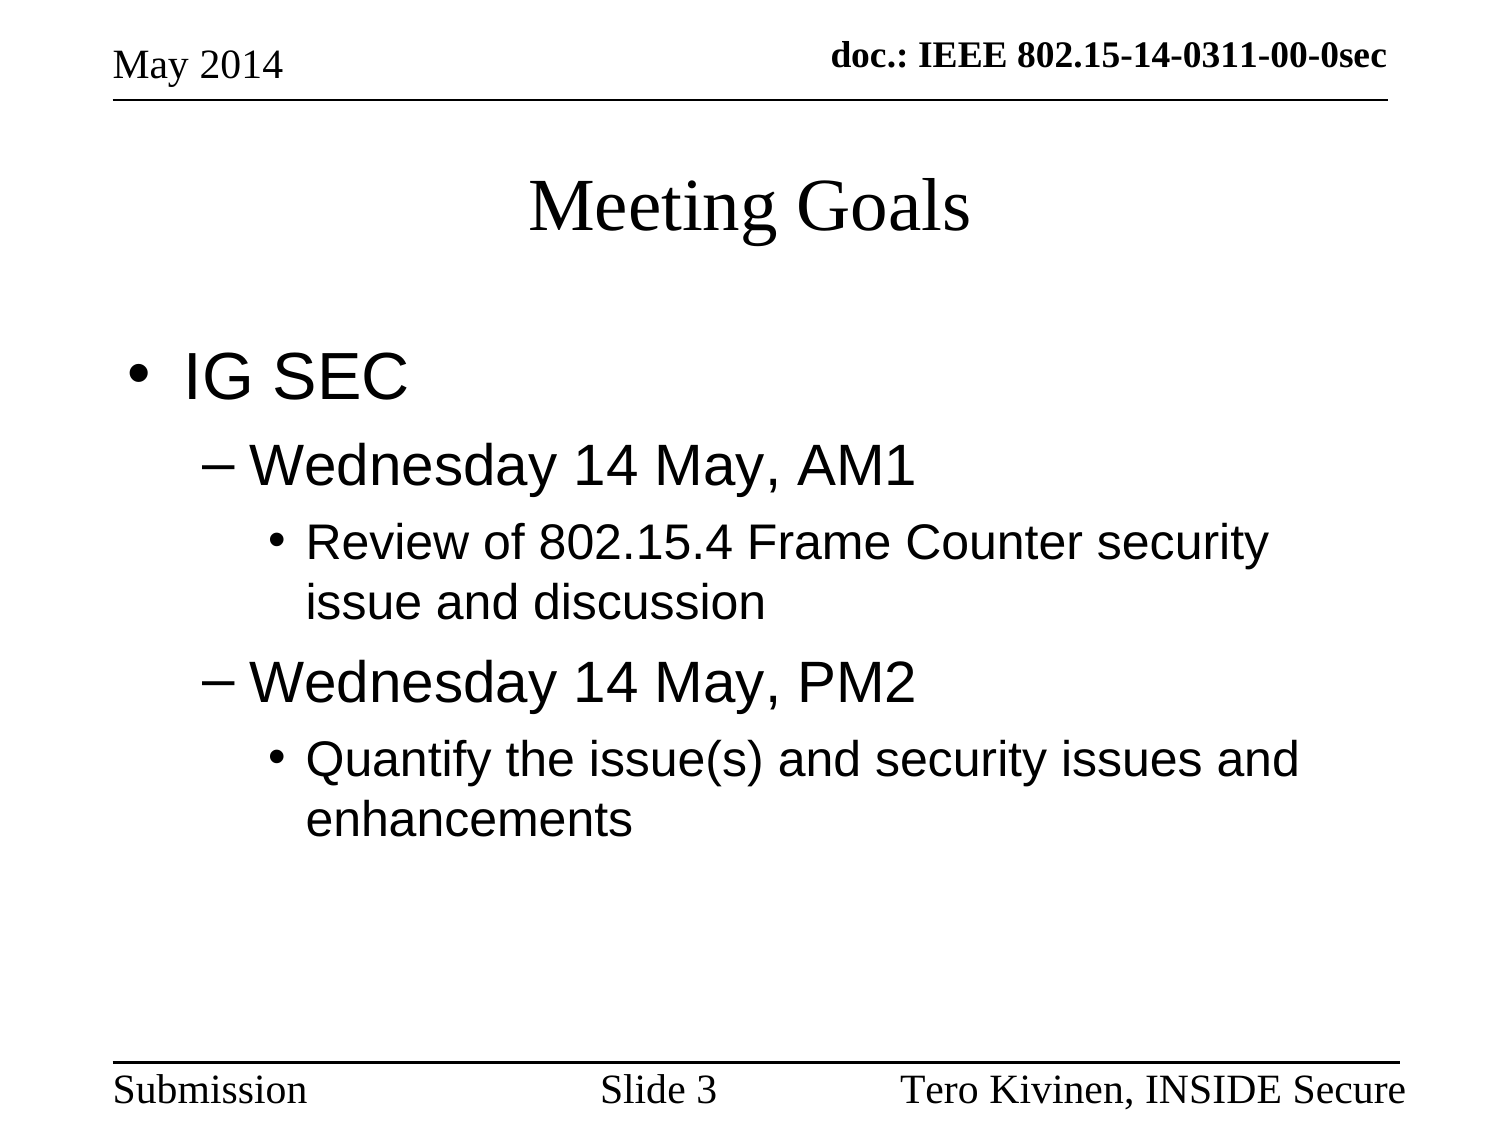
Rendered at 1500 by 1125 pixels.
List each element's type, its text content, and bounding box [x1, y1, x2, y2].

list IG SEC Wednesday 14 May, AM1 Review of 802.15.4 Frame Counter security issue and discussion Wednesday 14 May, PM2 Quantify the issue(s) and security issues and enhancements [112, 324, 1388, 978]
title Meeting Goals [112, 112, 1388, 288]
